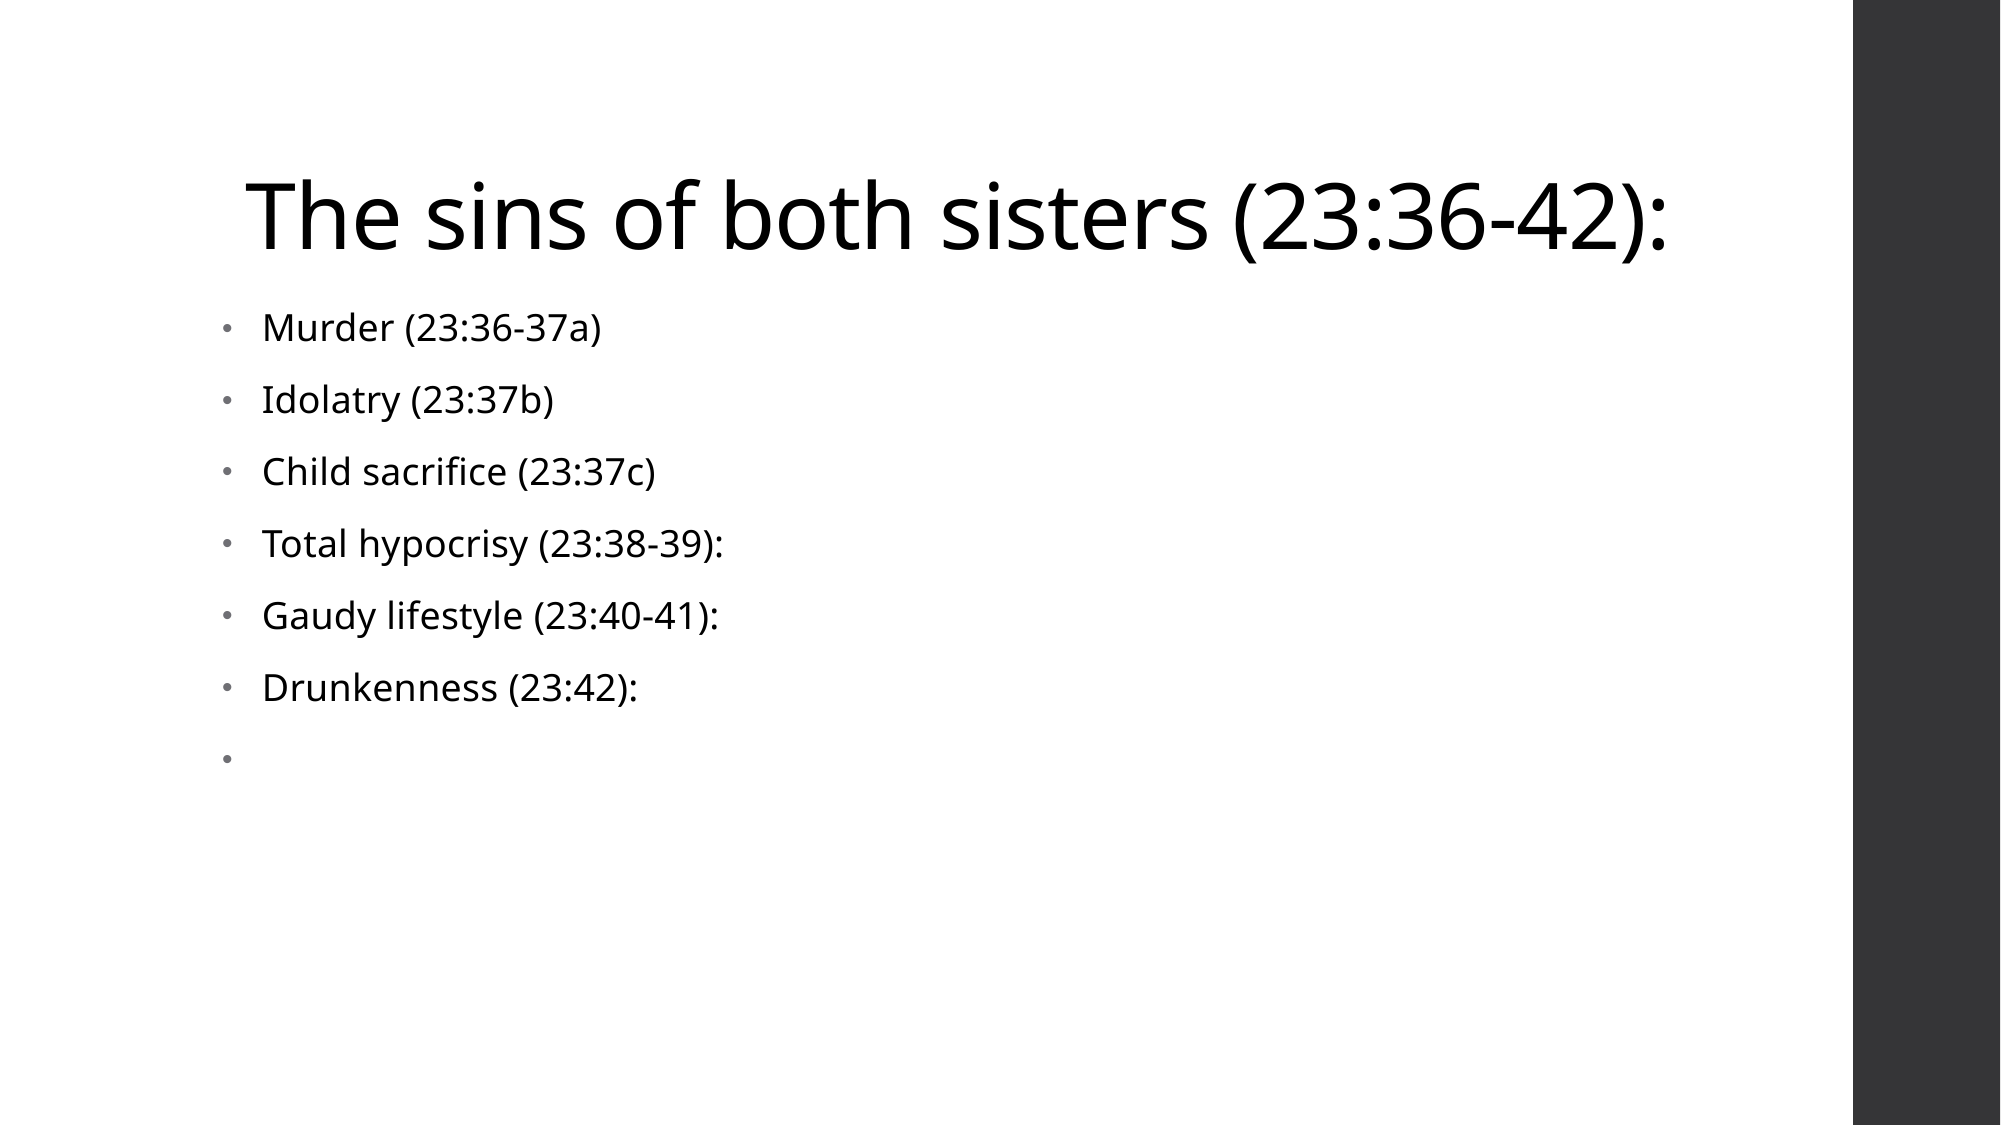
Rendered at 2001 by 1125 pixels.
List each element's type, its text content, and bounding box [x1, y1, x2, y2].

title The sins of both sisters (23:36-42): [206, 60, 1797, 278]
list Murder (23:36-37a) Idolatry (23:37b) Child sacrifice (23:37c) Total hypocrisy (23:38-39): Gaudy lifestyle (23:40-41): Drunkenness (23:42): [206, 299, 1617, 1014]
